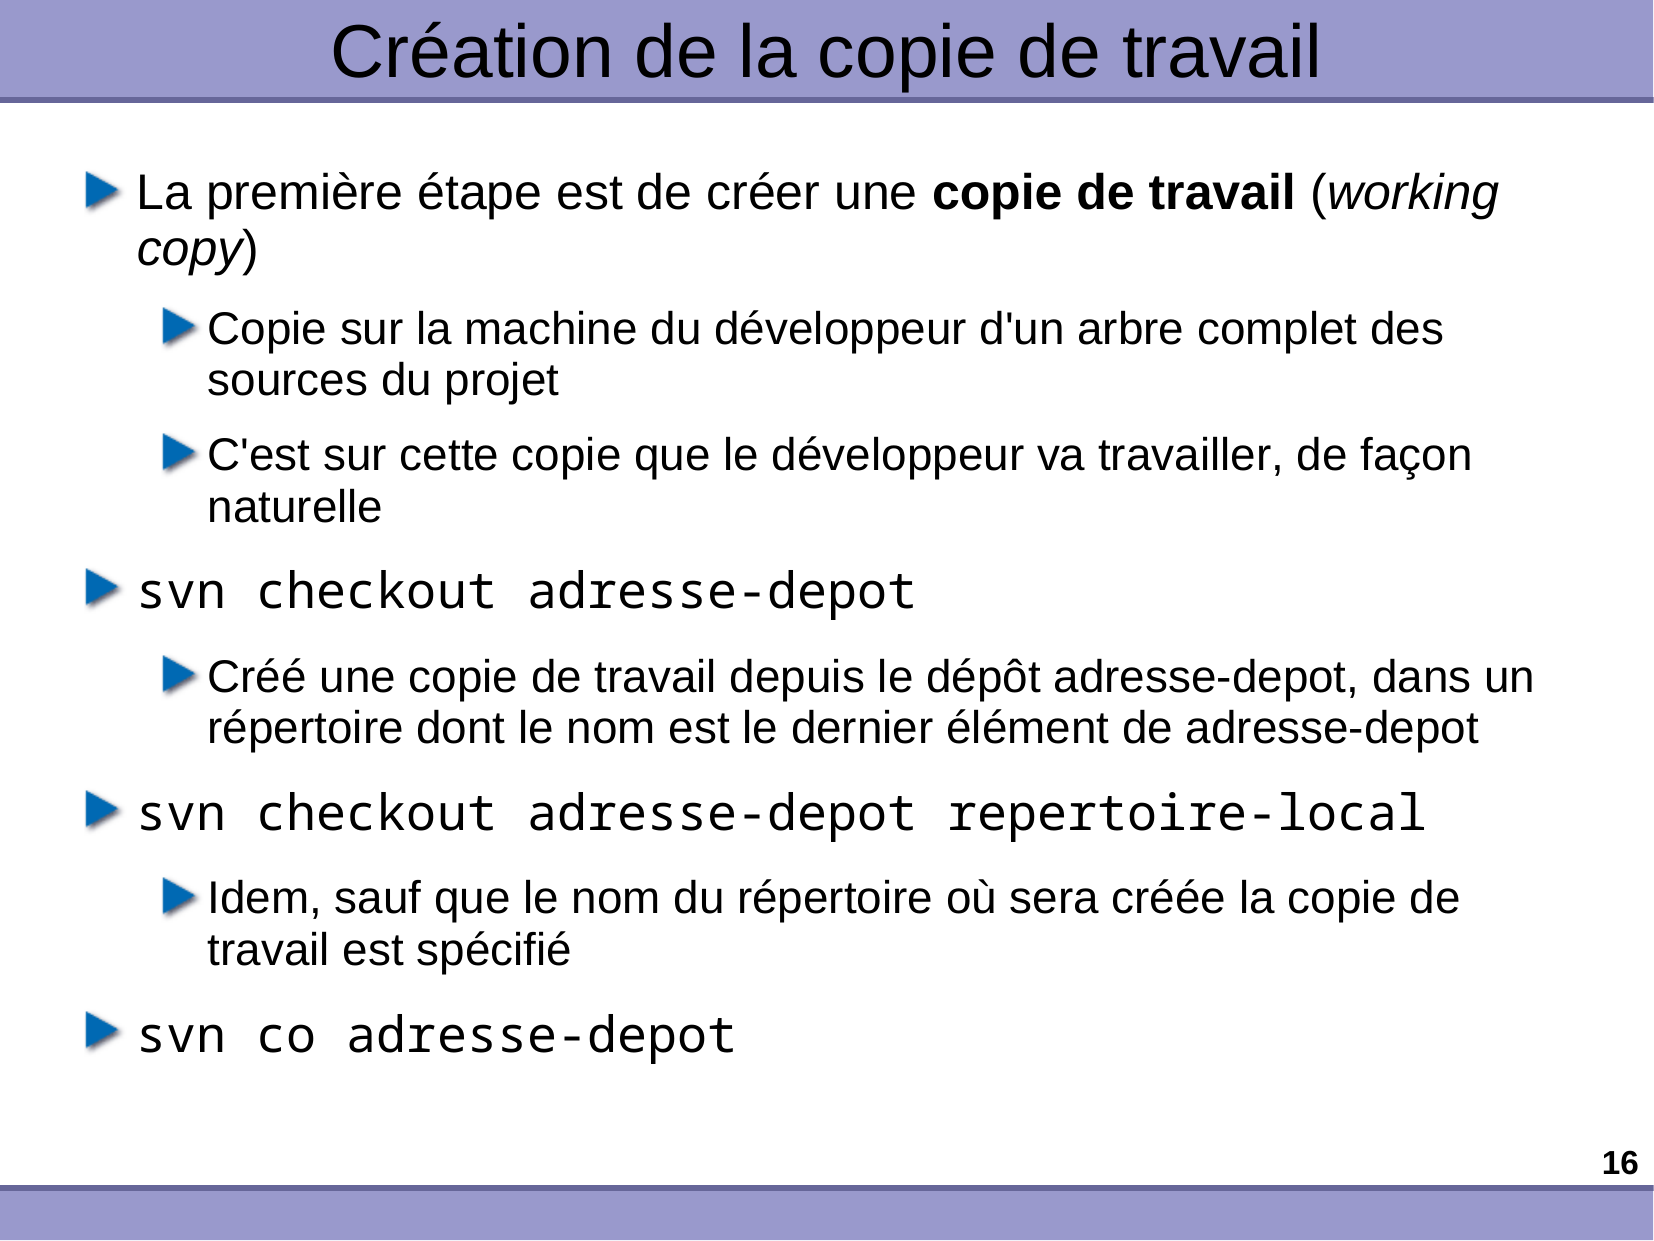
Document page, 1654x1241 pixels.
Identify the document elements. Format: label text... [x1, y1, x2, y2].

list La première étape est de créer une copie de travail (working copy) Copie sur la machine du développeur d'un arbre complet des sources du projet C'est sur cette copie que le développeur va travailler, de façon naturelle svn checkout adresse-depot Créé une copie de travail depuis le dépôt adresse-depot, dans un répertoire dont le nom est le dernier élément de adresse-depot svn checkout adresse-depot repertoire-local Idem, sauf que le nom du répertoire où sera créée la copie de travail est spécifié svn co adresse-depot [65, 164, 1589, 1099]
title Création de la copie de travail [0, 4, 1654, 98]
